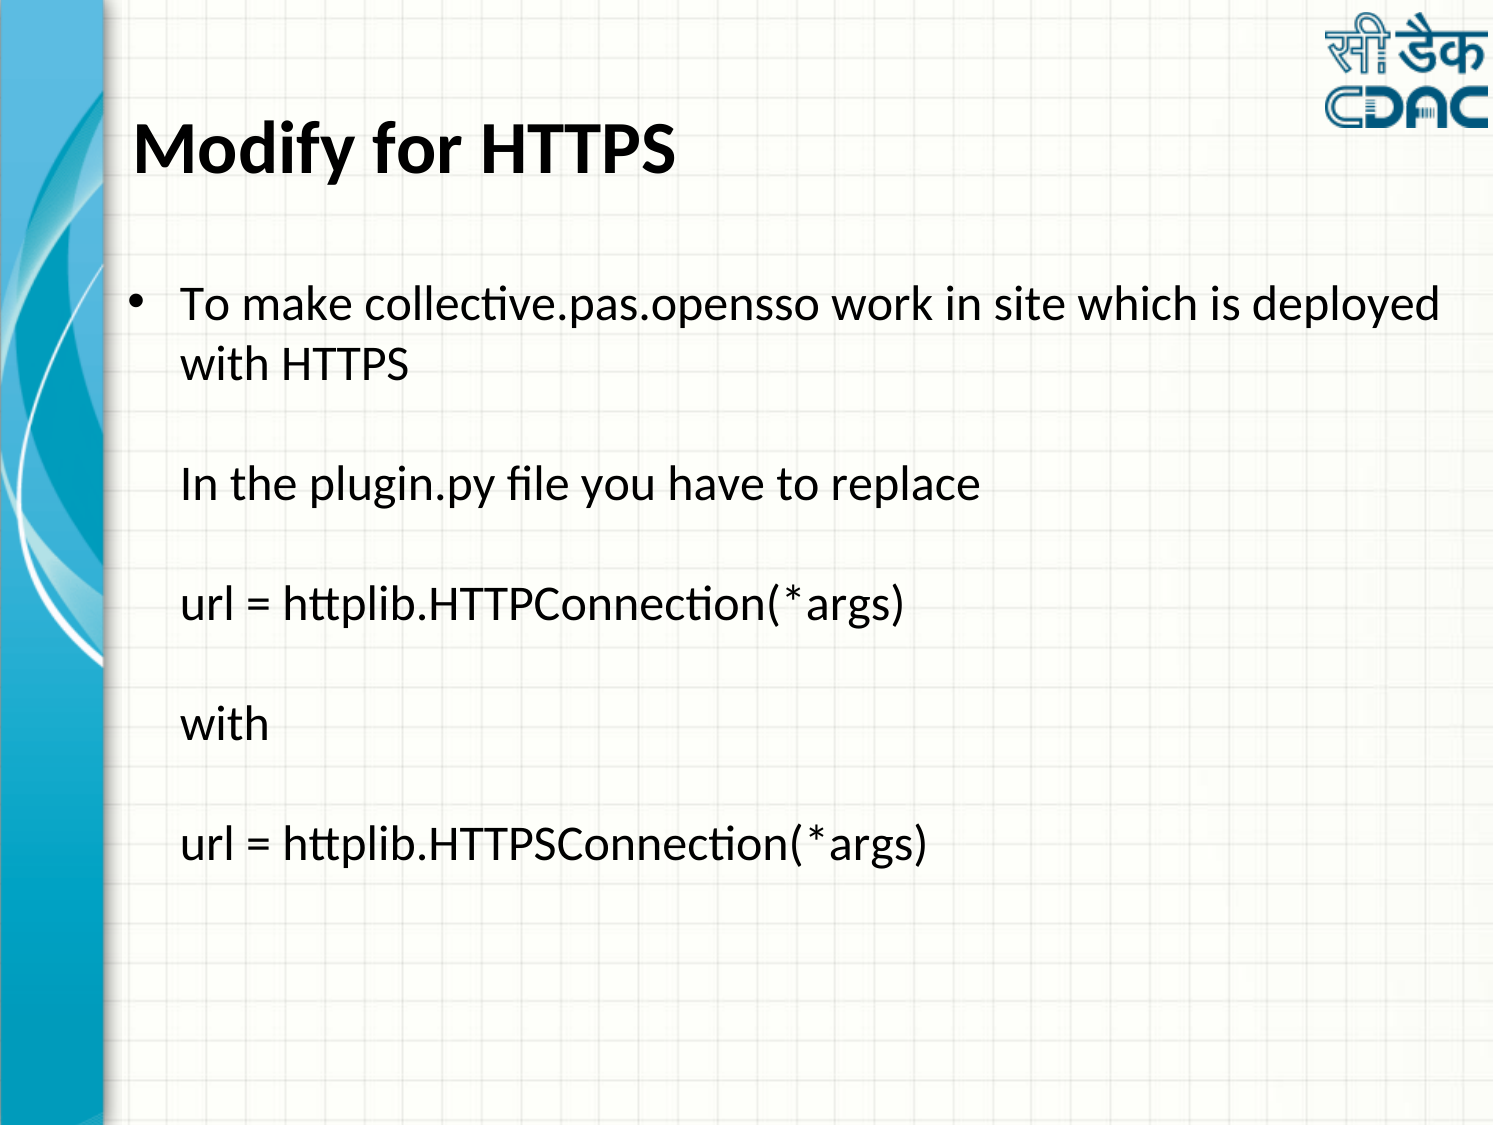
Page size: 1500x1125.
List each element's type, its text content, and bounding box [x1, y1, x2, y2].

picture [0, 0, 1493, 1125]
text_box Modify for HTTPS [117, 49, 1468, 238]
text_box To make collective.pas.opensso work in site which is deployed with HTTPS In the plugin.py file you have to replace url = httplib.HTTPConnection(*args) with url = httplib.HTTPSConnection(*args) [112, 262, 1463, 1005]
